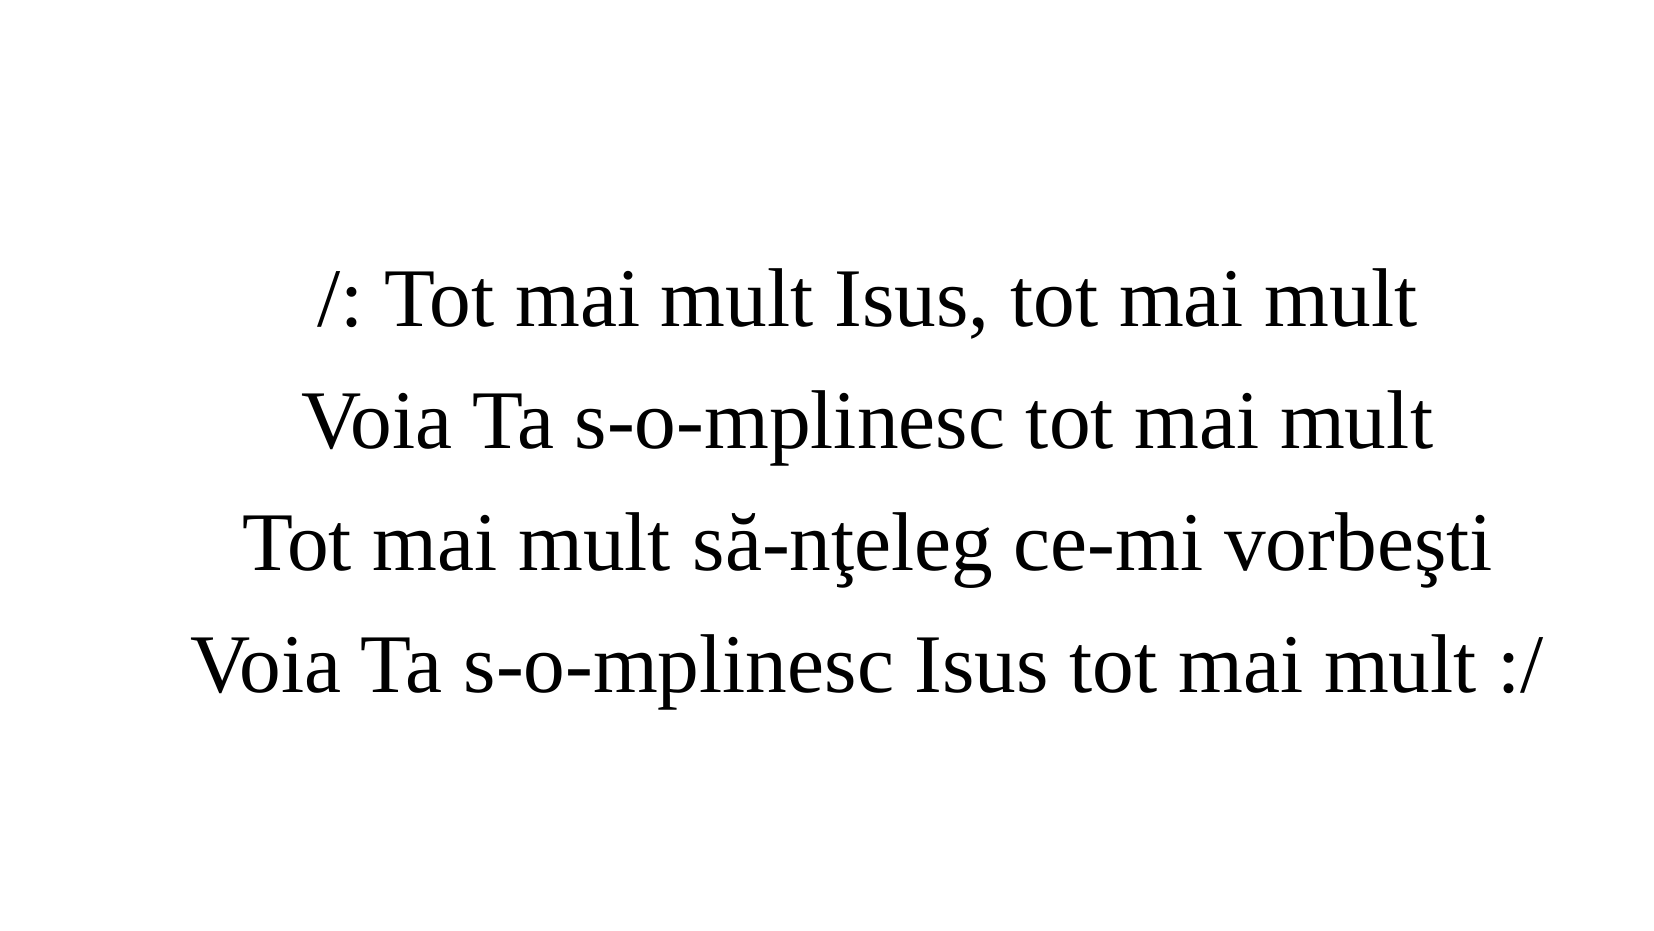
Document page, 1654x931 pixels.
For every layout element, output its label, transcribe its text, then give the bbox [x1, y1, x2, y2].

subtitle /: Tot mai mult Isus, tot mai mult Voia Ta s-o-mplinesc tot mai mult Tot mai mult să-nţeleg ce-mi vorbeşti Voia Ta s-o-mplinesc Isus tot mai mult :/ [153, 239, 1583, 713]
